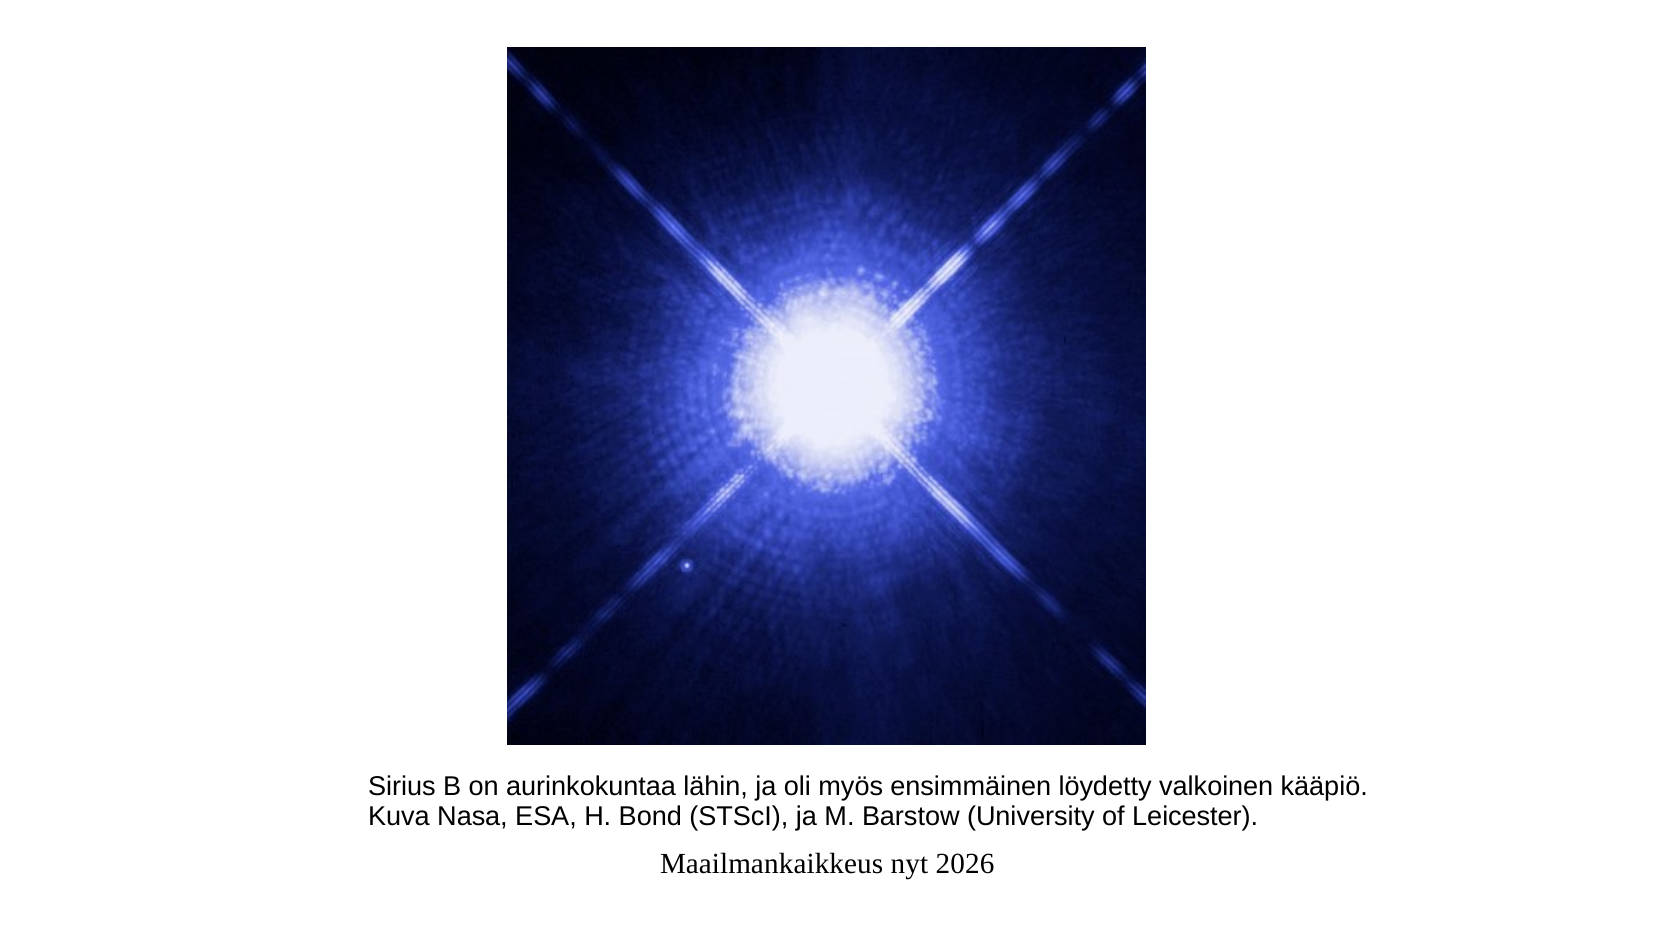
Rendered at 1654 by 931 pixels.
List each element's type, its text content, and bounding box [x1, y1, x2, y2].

text_box Sirius B on aurinkokuntaa lähin, ja oli myös ensimmäinen löydetty valkoinen kääpiö. Kuva Nasa, ESA, H. Bond (STScI), ja M. Barstow (University of Leicester). [353, 763, 1383, 839]
picture [507, 47, 1146, 745]
